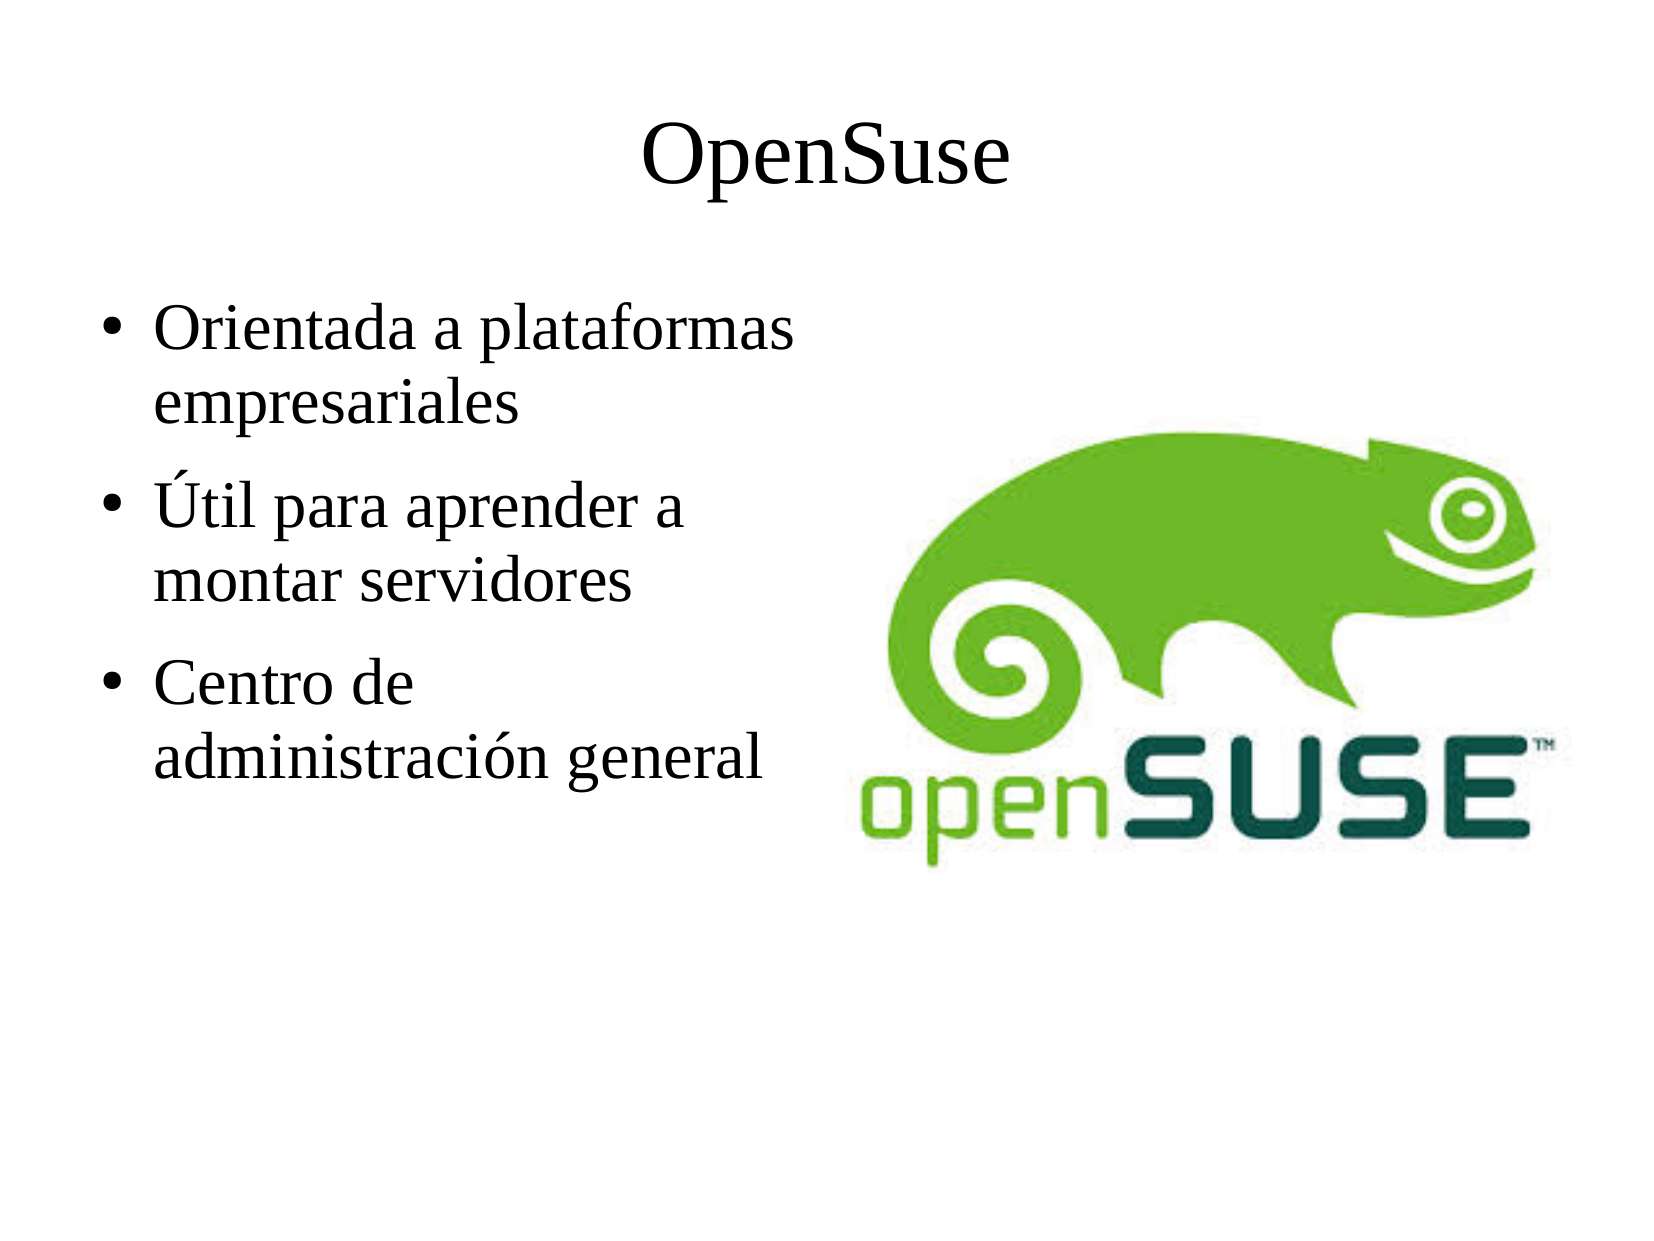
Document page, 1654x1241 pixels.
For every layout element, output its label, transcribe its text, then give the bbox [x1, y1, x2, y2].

title OpenSuse [82, 49, 1571, 257]
list Orientada a plataformas empresariales Útil para aprender a montar servidores Centro de administración general [82, 290, 809, 1010]
picture [845, 416, 1572, 884]
